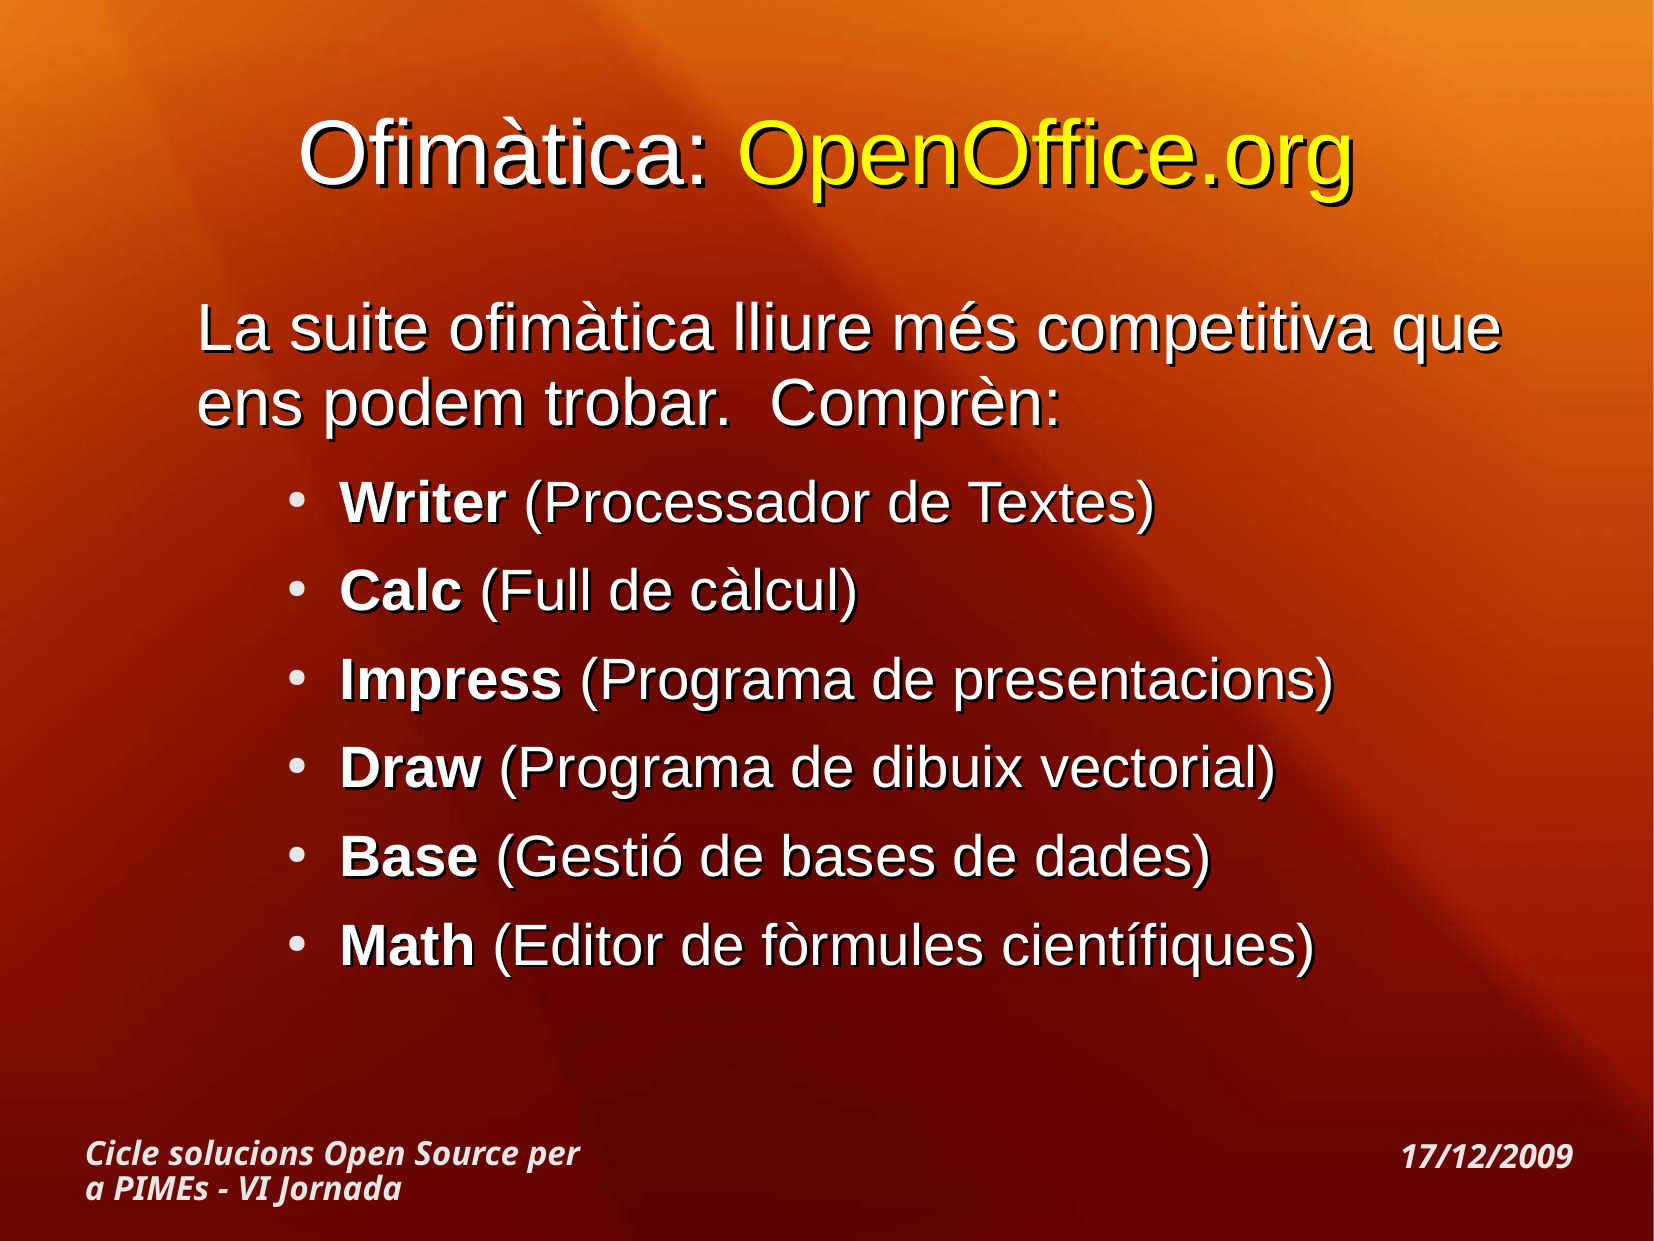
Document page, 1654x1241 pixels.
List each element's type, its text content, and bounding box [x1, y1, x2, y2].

picture [0, 0, 1654, 1241]
title Ofimàtica: OpenOffice.org [82, 49, 1571, 257]
list La suite ofimàtica lliure més competitiva que ens podem trobar. Comprèn: Writer (Processador de Textes) Calc (Full de càlcul) Impress (Programa de presentacions) Draw (Programa de dibuix vectorial) Base (Gestió de bases de dades) Math (Editor de fòrmules científiques) [82, 290, 1571, 1109]
